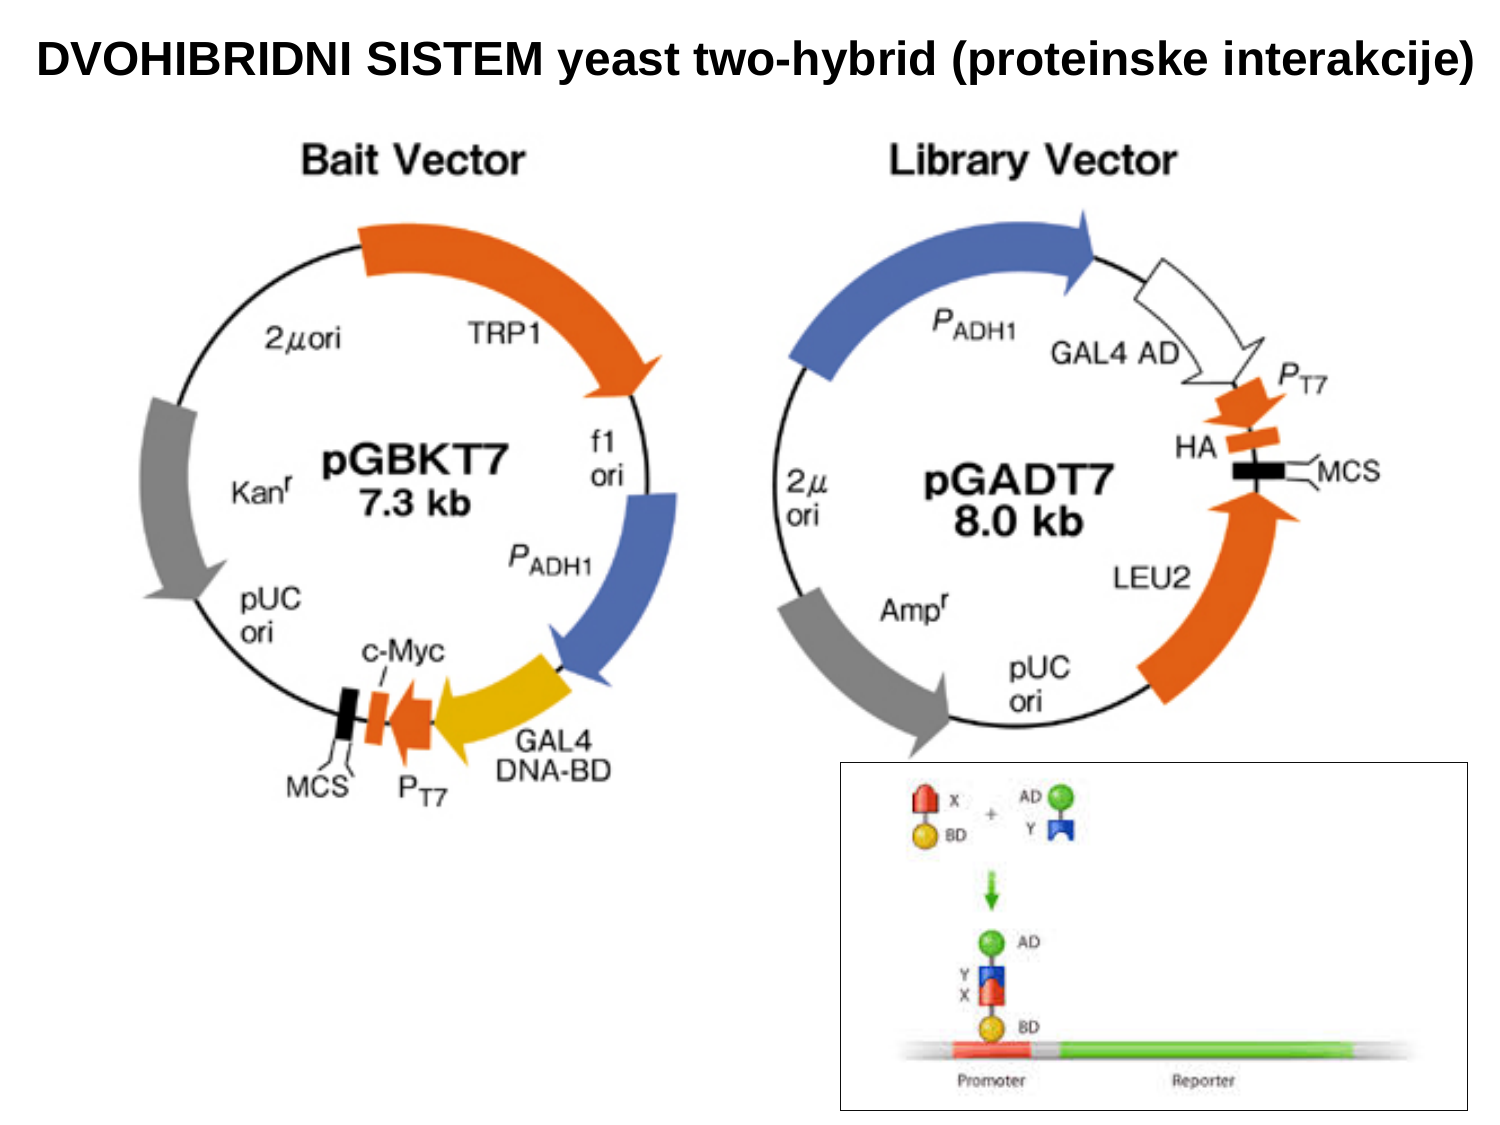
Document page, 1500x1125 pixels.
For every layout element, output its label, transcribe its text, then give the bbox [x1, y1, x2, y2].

picture [92, 98, 1468, 1111]
text_box DVOHIBRIDNI SISTEM yeast two-hybrid (proteinske interakcije) [21, 19, 1494, 93]
